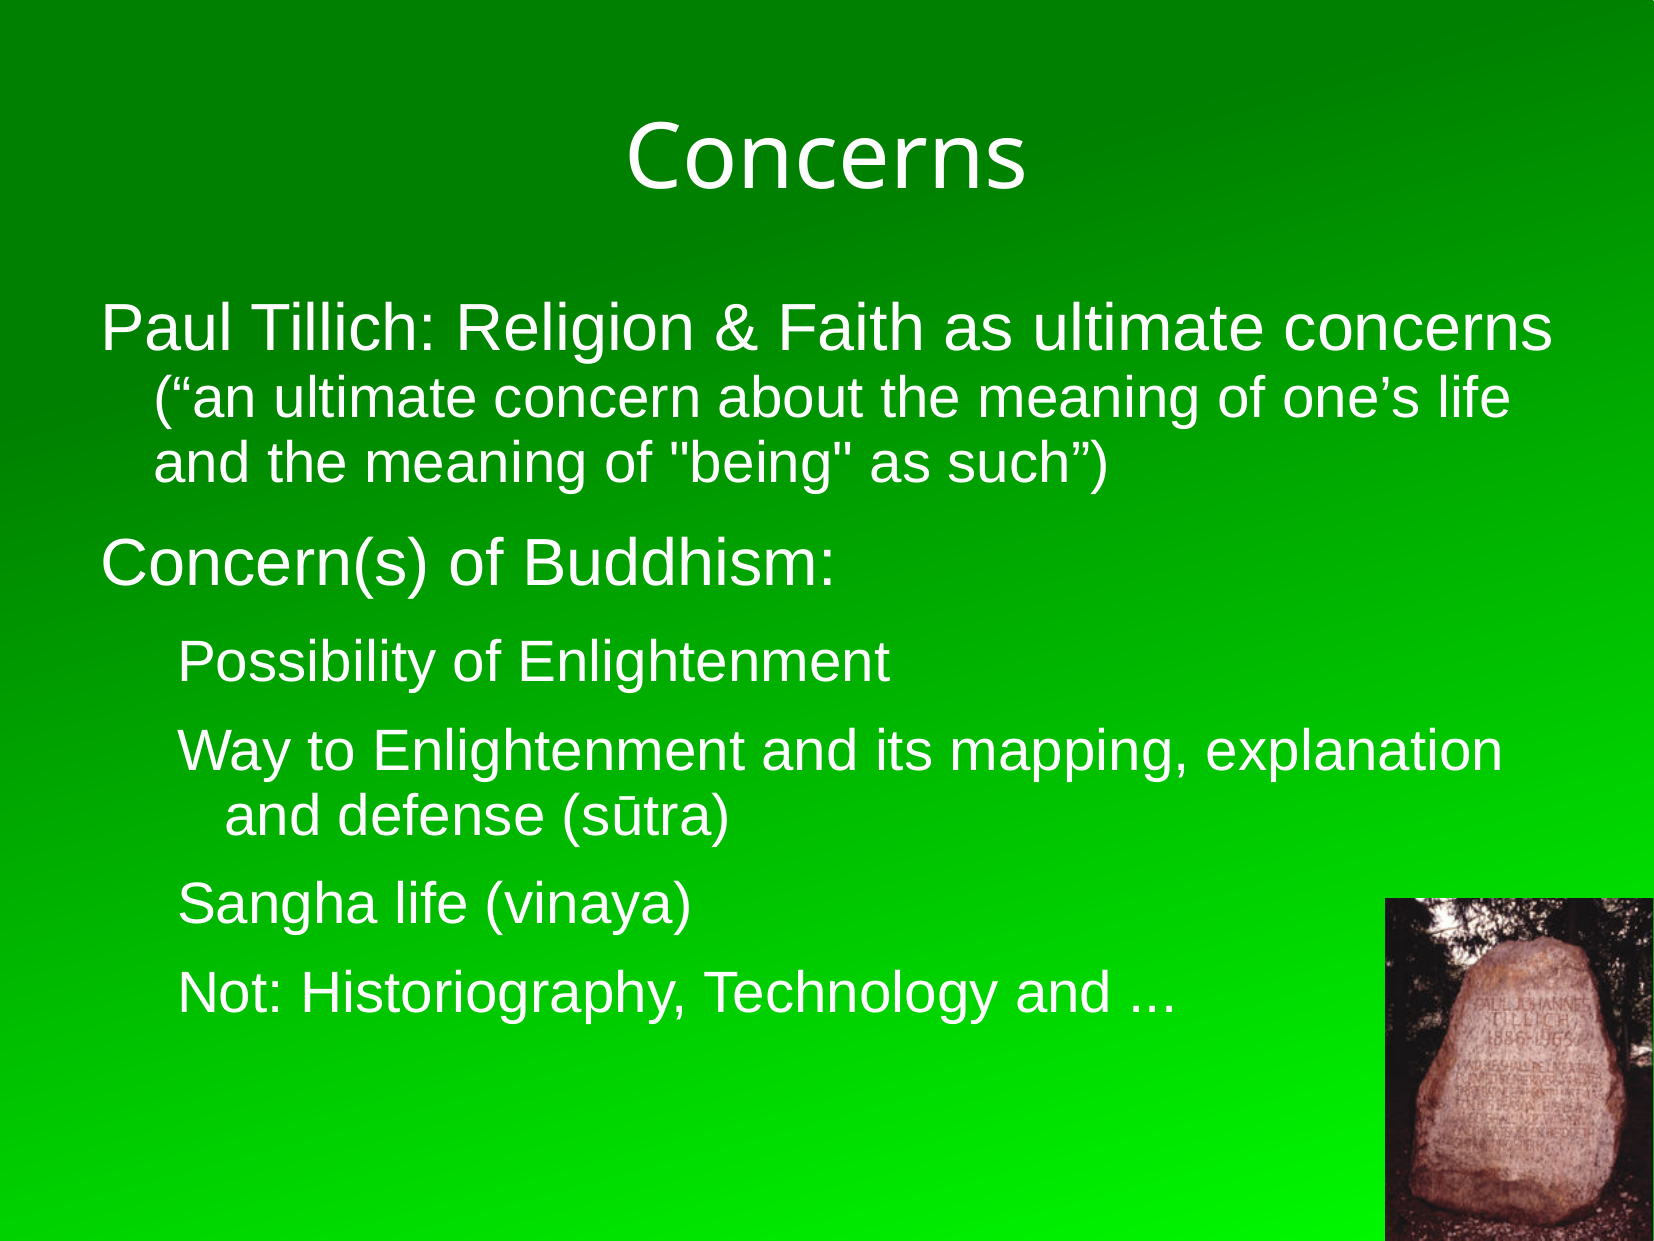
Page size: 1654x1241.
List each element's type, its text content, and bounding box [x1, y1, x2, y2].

picture [1385, 898, 1654, 1241]
list Paul Tillich: Religion & Faith as ultimate concerns (“an ultimate concern about the meaning of one’s life and the meaning of "being" as such”) Concern(s) of Buddhism: Possibility of Enlightenment Way to Enlightenment and its mapping, explanation and defense (sūtra) Sangha life (vinaya) Not: Historiography, Technology and ... [82, 290, 1571, 1094]
title Concerns [82, 56, 1571, 250]
